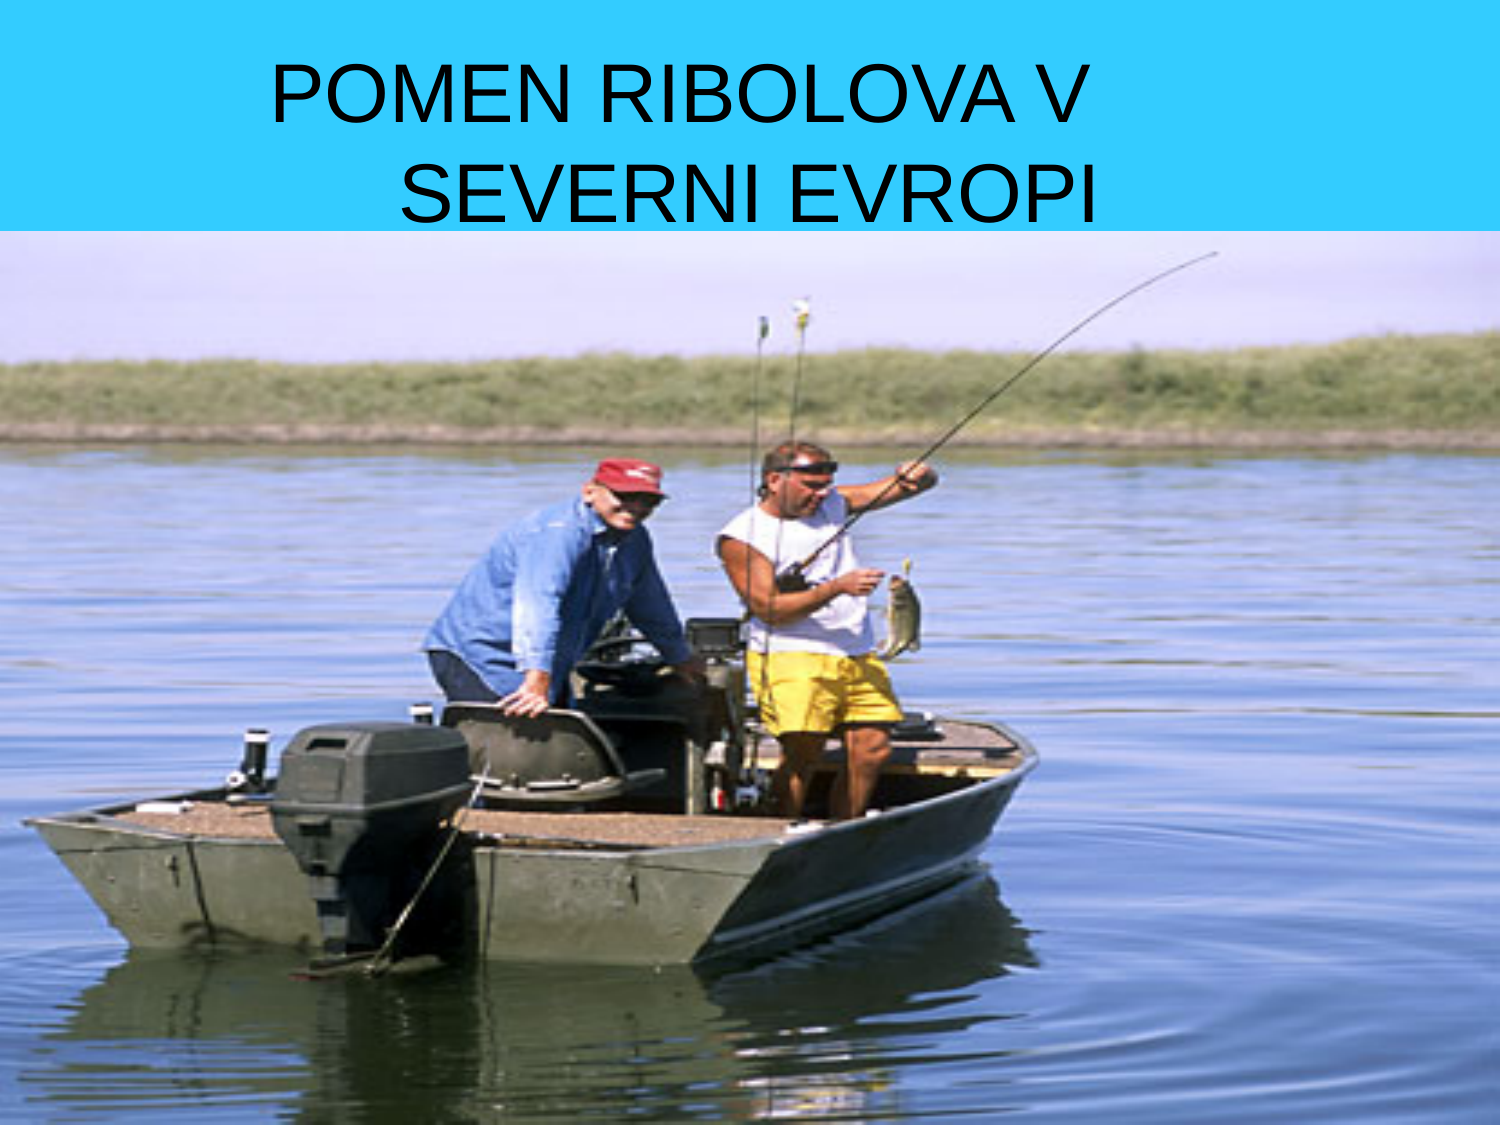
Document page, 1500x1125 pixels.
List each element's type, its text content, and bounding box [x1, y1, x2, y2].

title POMEN RIBOLOVA V SEVERNI EVROPI [75, 45, 1425, 231]
picture [0, 231, 1500, 1125]
